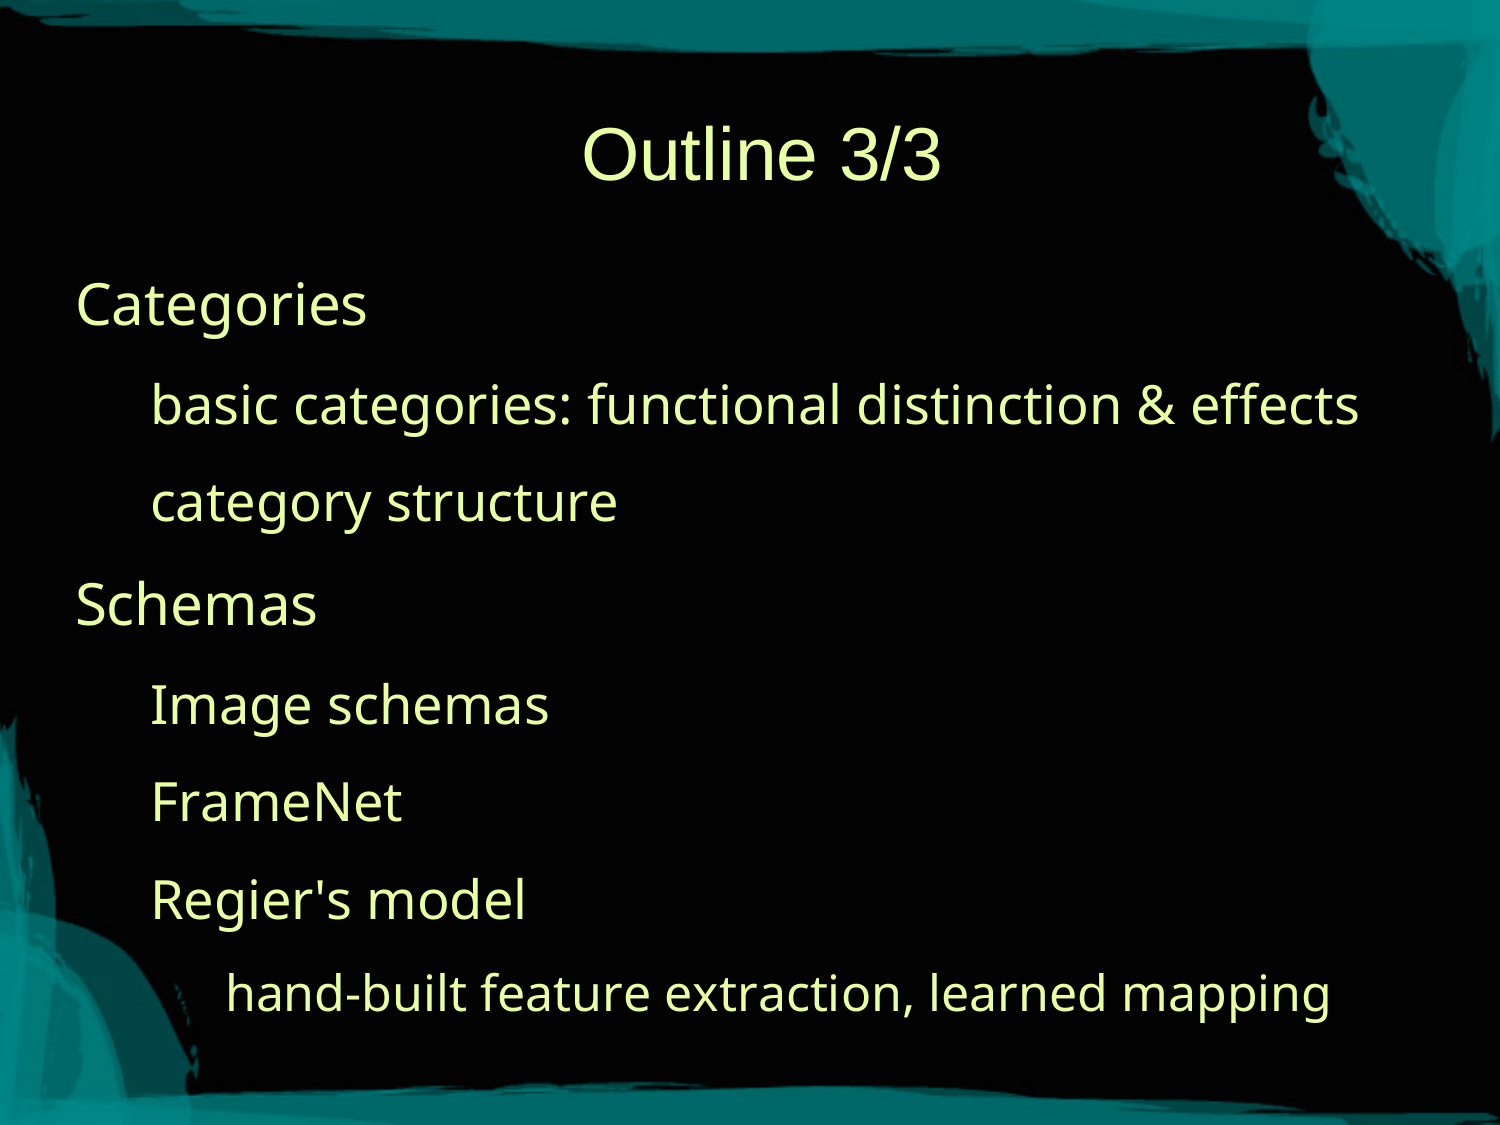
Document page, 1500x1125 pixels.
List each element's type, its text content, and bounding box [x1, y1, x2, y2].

list Categories basic categories: functional distinction & effects category structure Schemas Image schemas FrameNet Regier's model hand-built feature extraction, learned mapping [75, 263, 1425, 1079]
picture [0, 0, 1500, 1125]
title Outline 3/3 [262, 7, 1263, 263]
